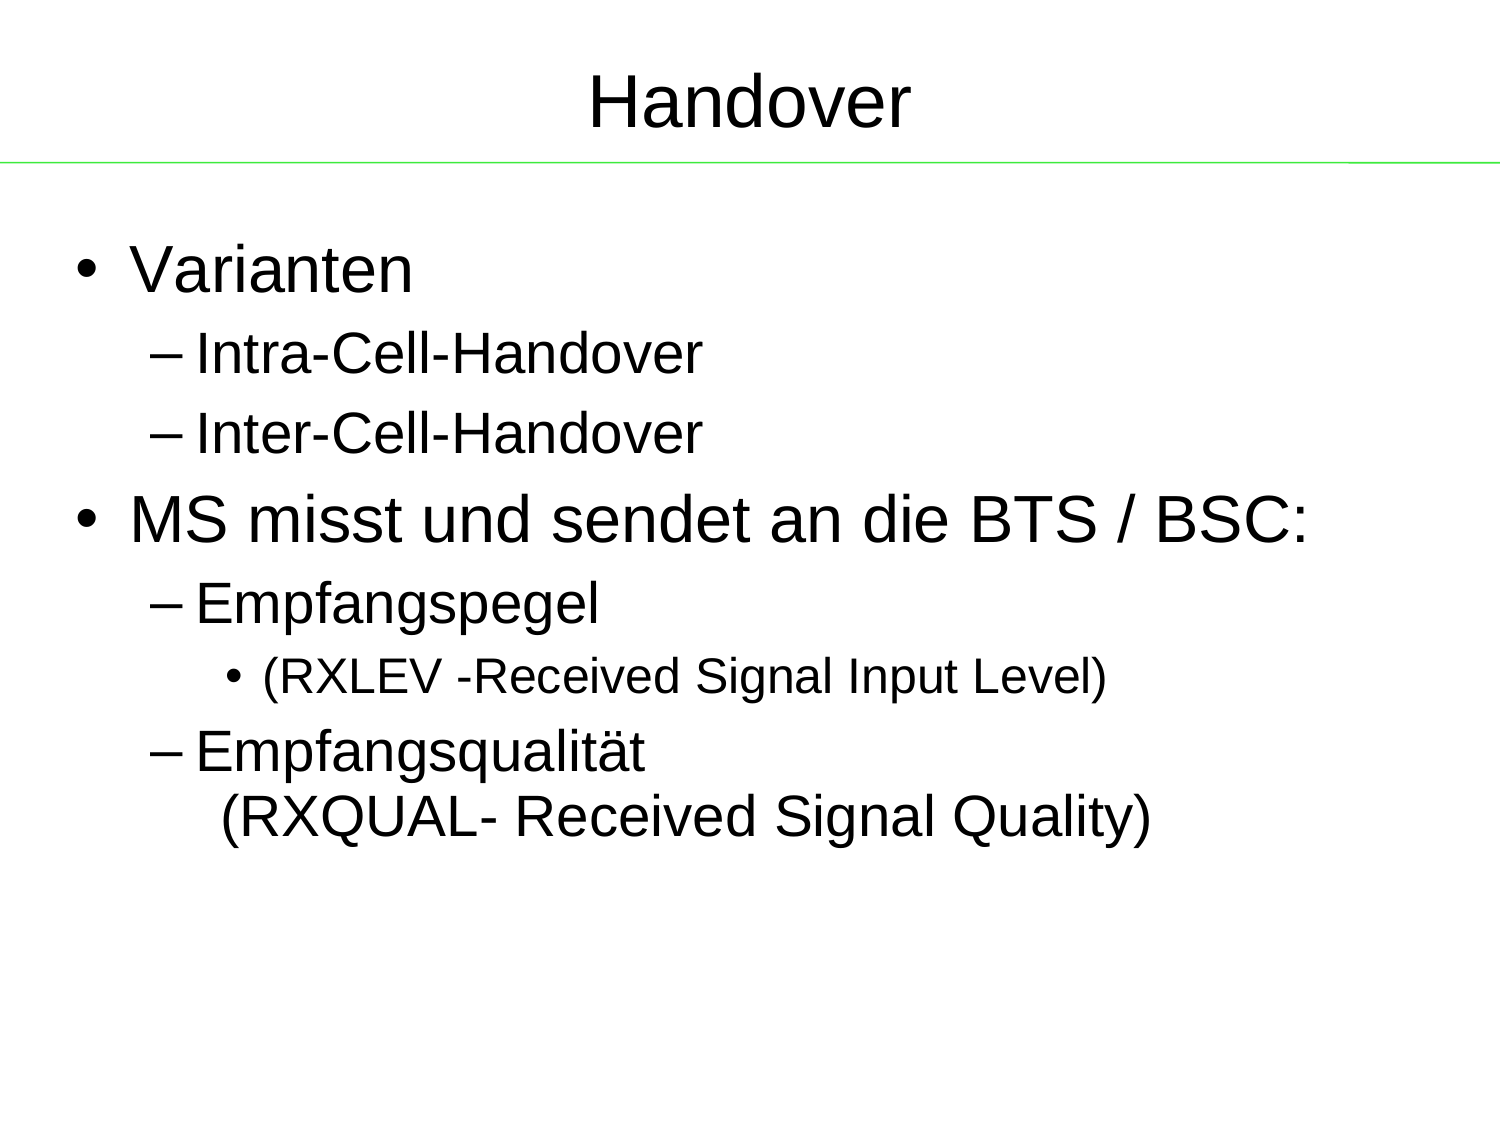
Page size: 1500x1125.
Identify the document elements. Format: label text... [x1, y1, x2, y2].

list Varianten Intra-Cell-Handover Inter-Cell-Handover MS misst und sendet an die BTS / BSC: Empfangspegel (RXLEV -Received Signal Input Level)‏ Empfangsqualität (RXQUAL- Received Signal Quality)‏ [75, 232, 1426, 986]
title Handover [75, 49, 1426, 156]
